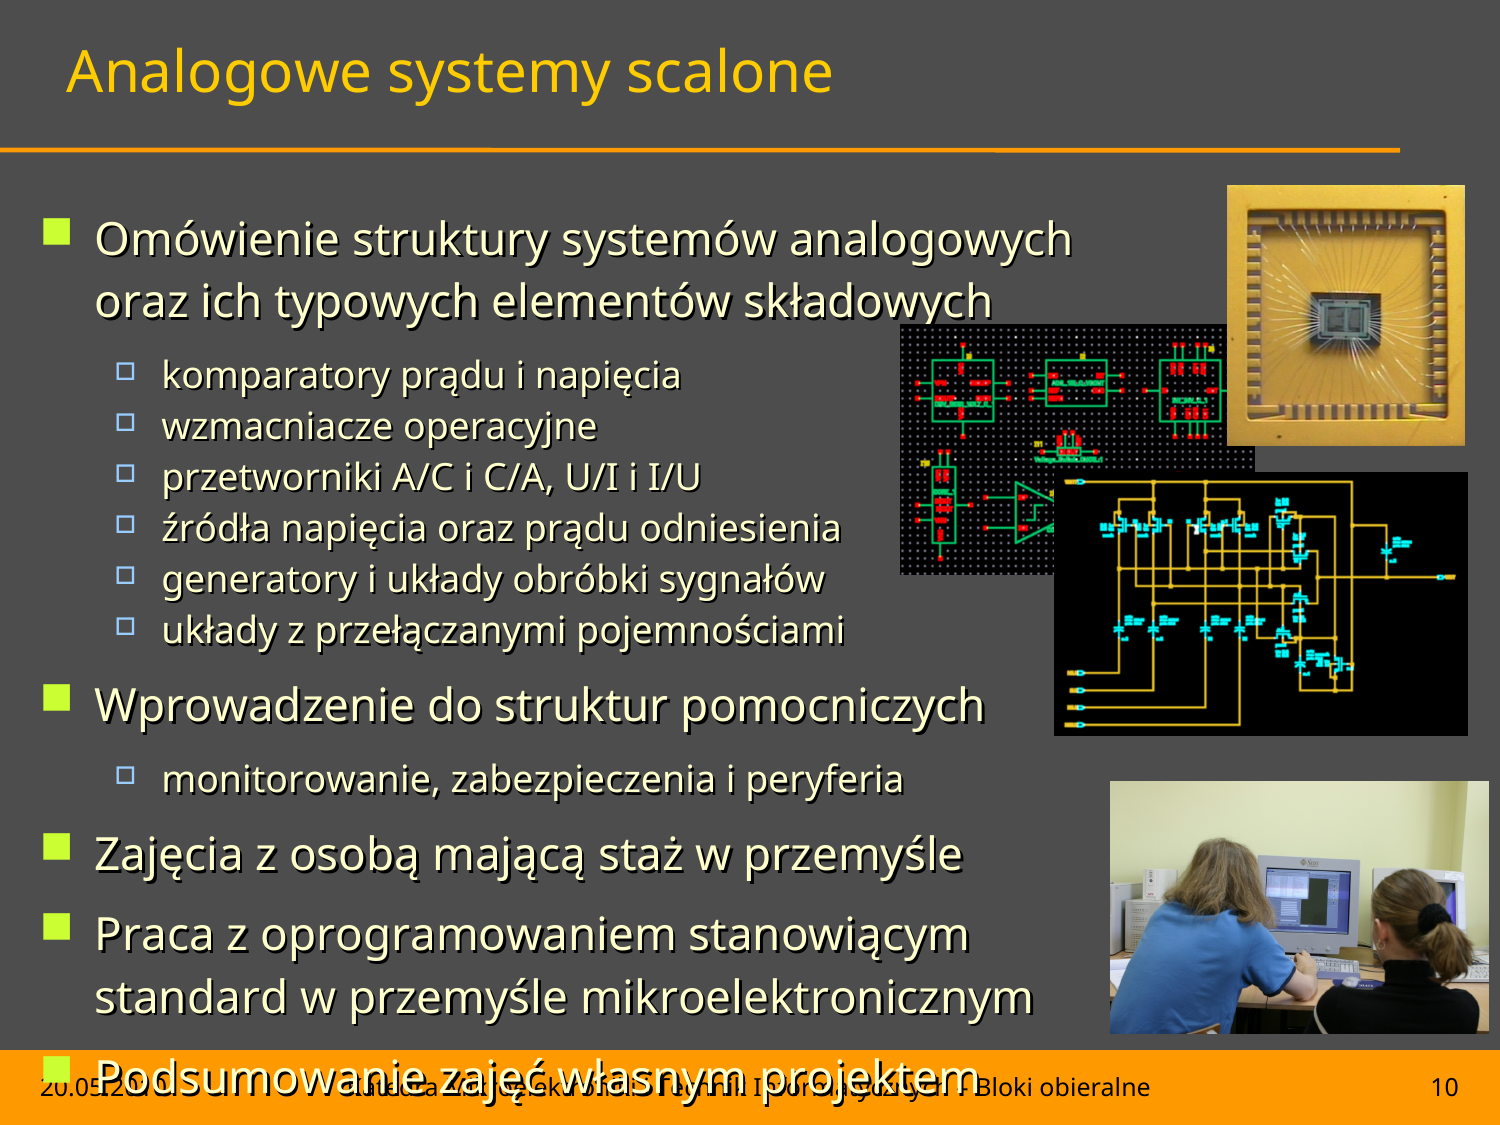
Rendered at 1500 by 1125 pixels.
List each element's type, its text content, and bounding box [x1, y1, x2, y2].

list Omówienie struktury systemów analogowych oraz ich typowych elementów składowych komparatory prądu i napięcia wzmacniacze operacyjne przetworniki A/C i C/A, U/I i I/U źródła napięcia oraz prądu odniesienia generatory i układy obróbki sygnałów układy z przełączanymi pojemnościami Wprowadzenie do struktur pomocniczych monitorowanie, zabezpieczenia i peryferia Zajęcia z osobą mającą staż w przemyśle Praca z oprogramowaniem stanowiącym standard w przemyśle mikroelektronicznym Podsumowanie zajęć własnym projektem [24, 198, 1447, 1125]
picture [900, 185, 1468, 736]
picture [1110, 781, 1489, 1034]
title Analogowe systemy scalone [52, 12, 1469, 127]
